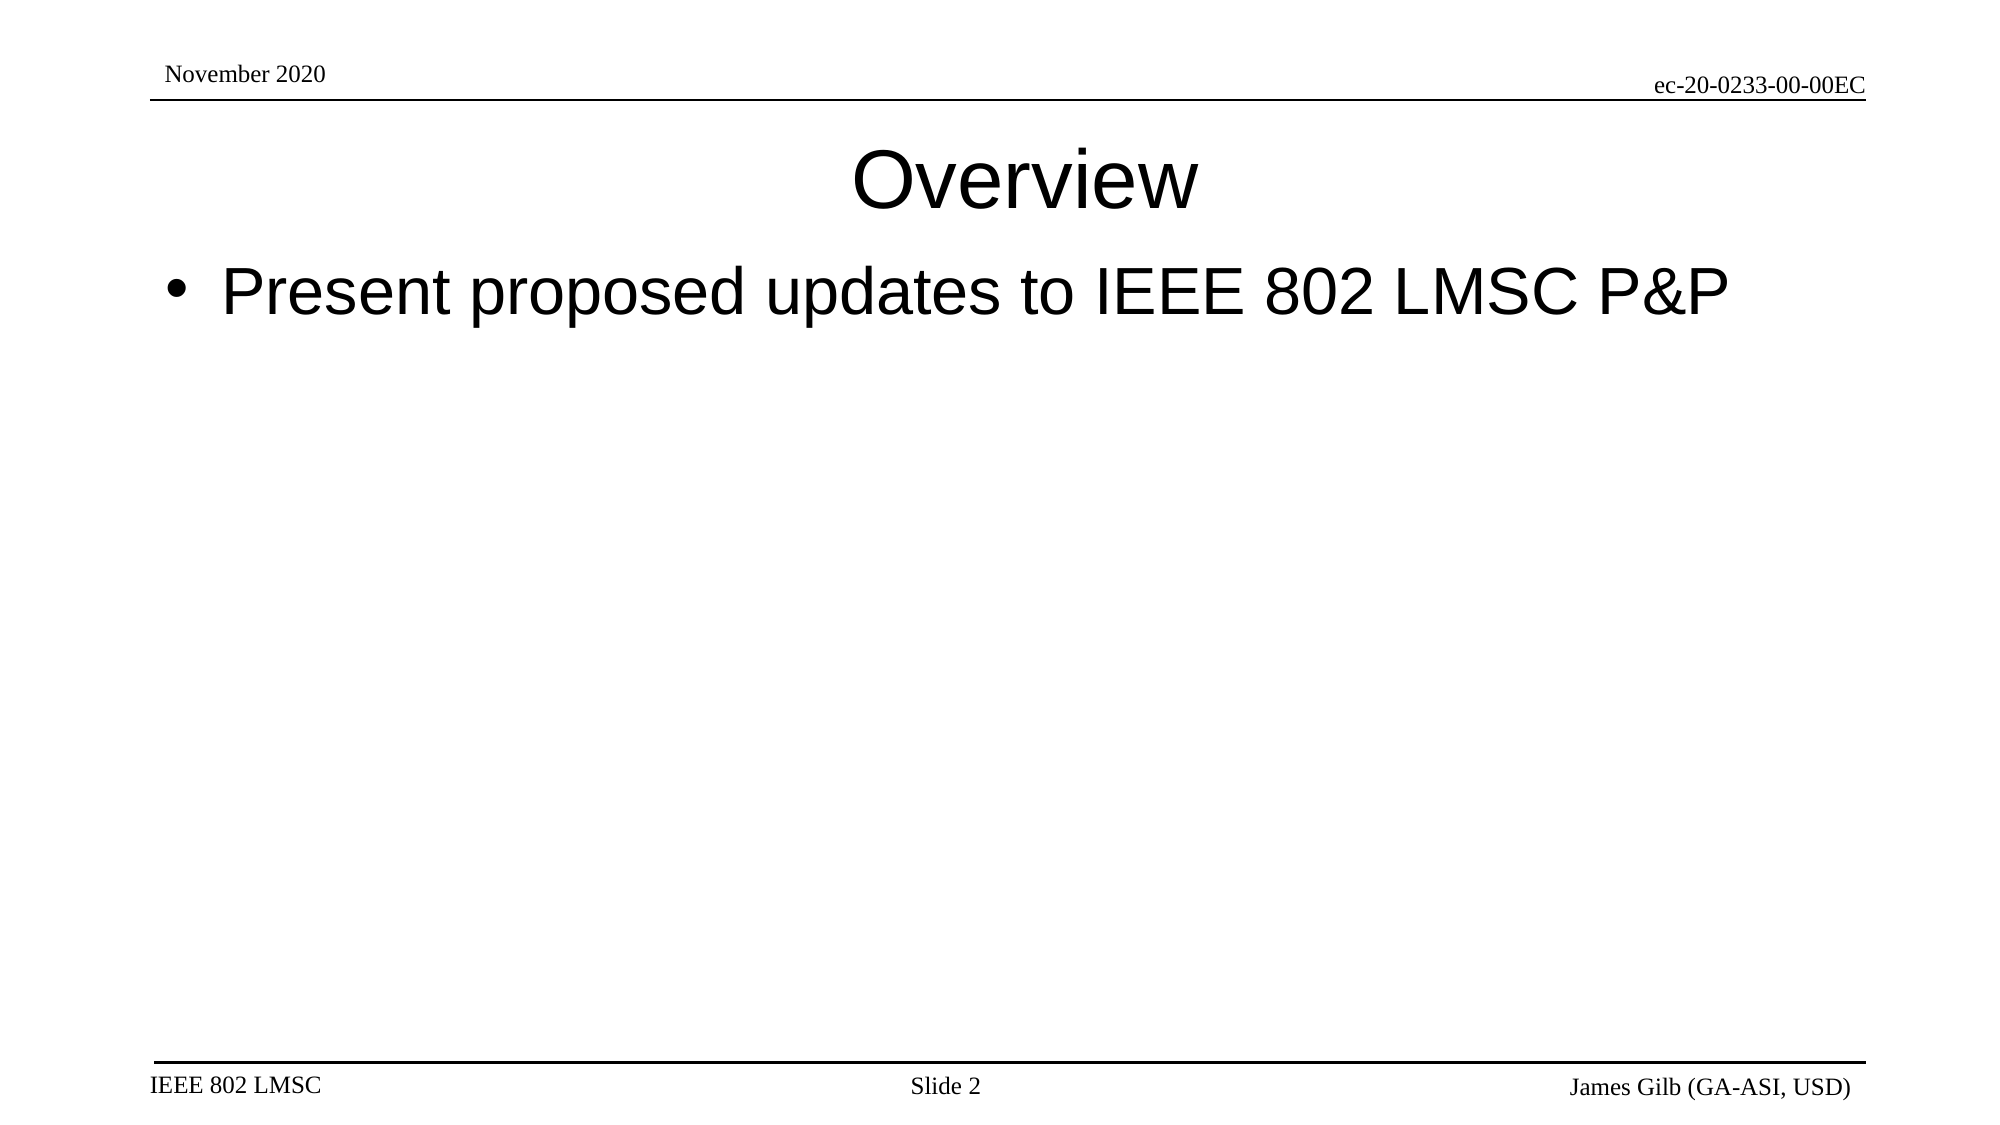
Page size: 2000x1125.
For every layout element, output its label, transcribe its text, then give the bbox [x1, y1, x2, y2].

title Overview [149, 112, 1900, 238]
list Present proposed updates to IEEE 802 LMSC P&P [149, 239, 1900, 1051]
